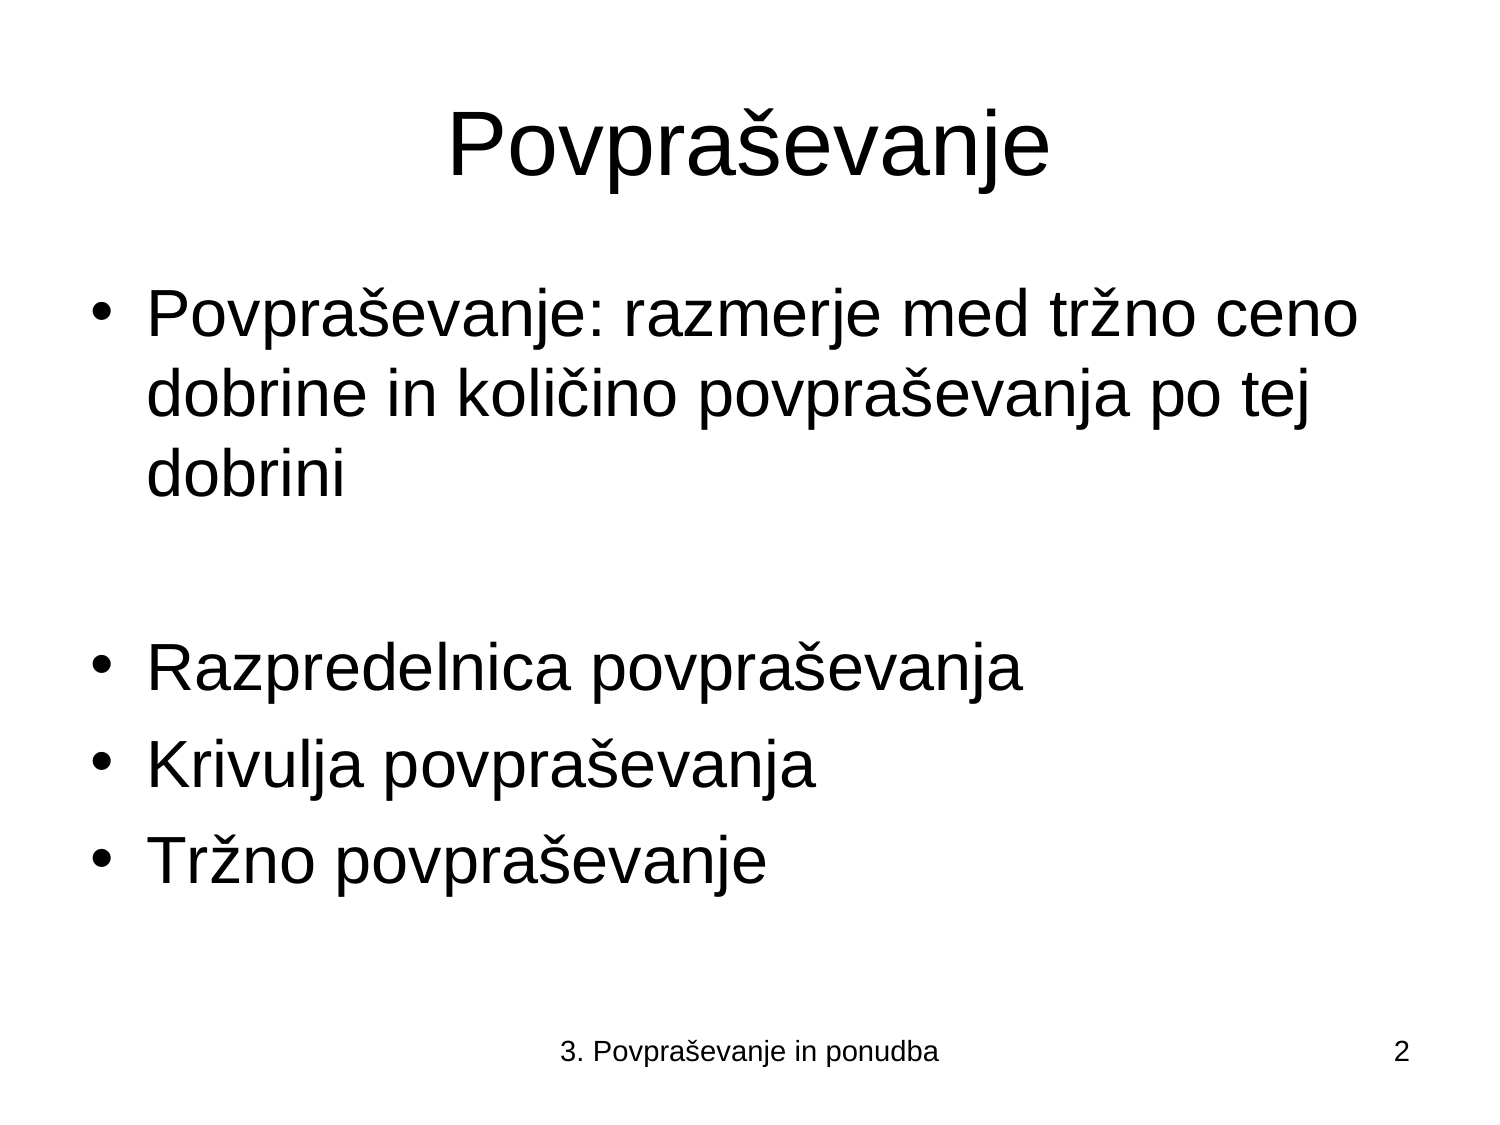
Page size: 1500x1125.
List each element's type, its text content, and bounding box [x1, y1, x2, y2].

title Povpraševanje [75, 45, 1426, 233]
text_box 3. Povpraševanje in ponudba [512, 1024, 988, 1103]
list Povpraševanje: razmerje med tržno ceno dobrine in količino povpraševanja po tej dobrini Razpredelnica povpraševanja Krivulja povpraševanja Tržno povpraševanje [75, 262, 1426, 1006]
text_box <number> [1074, 1024, 1426, 1103]
